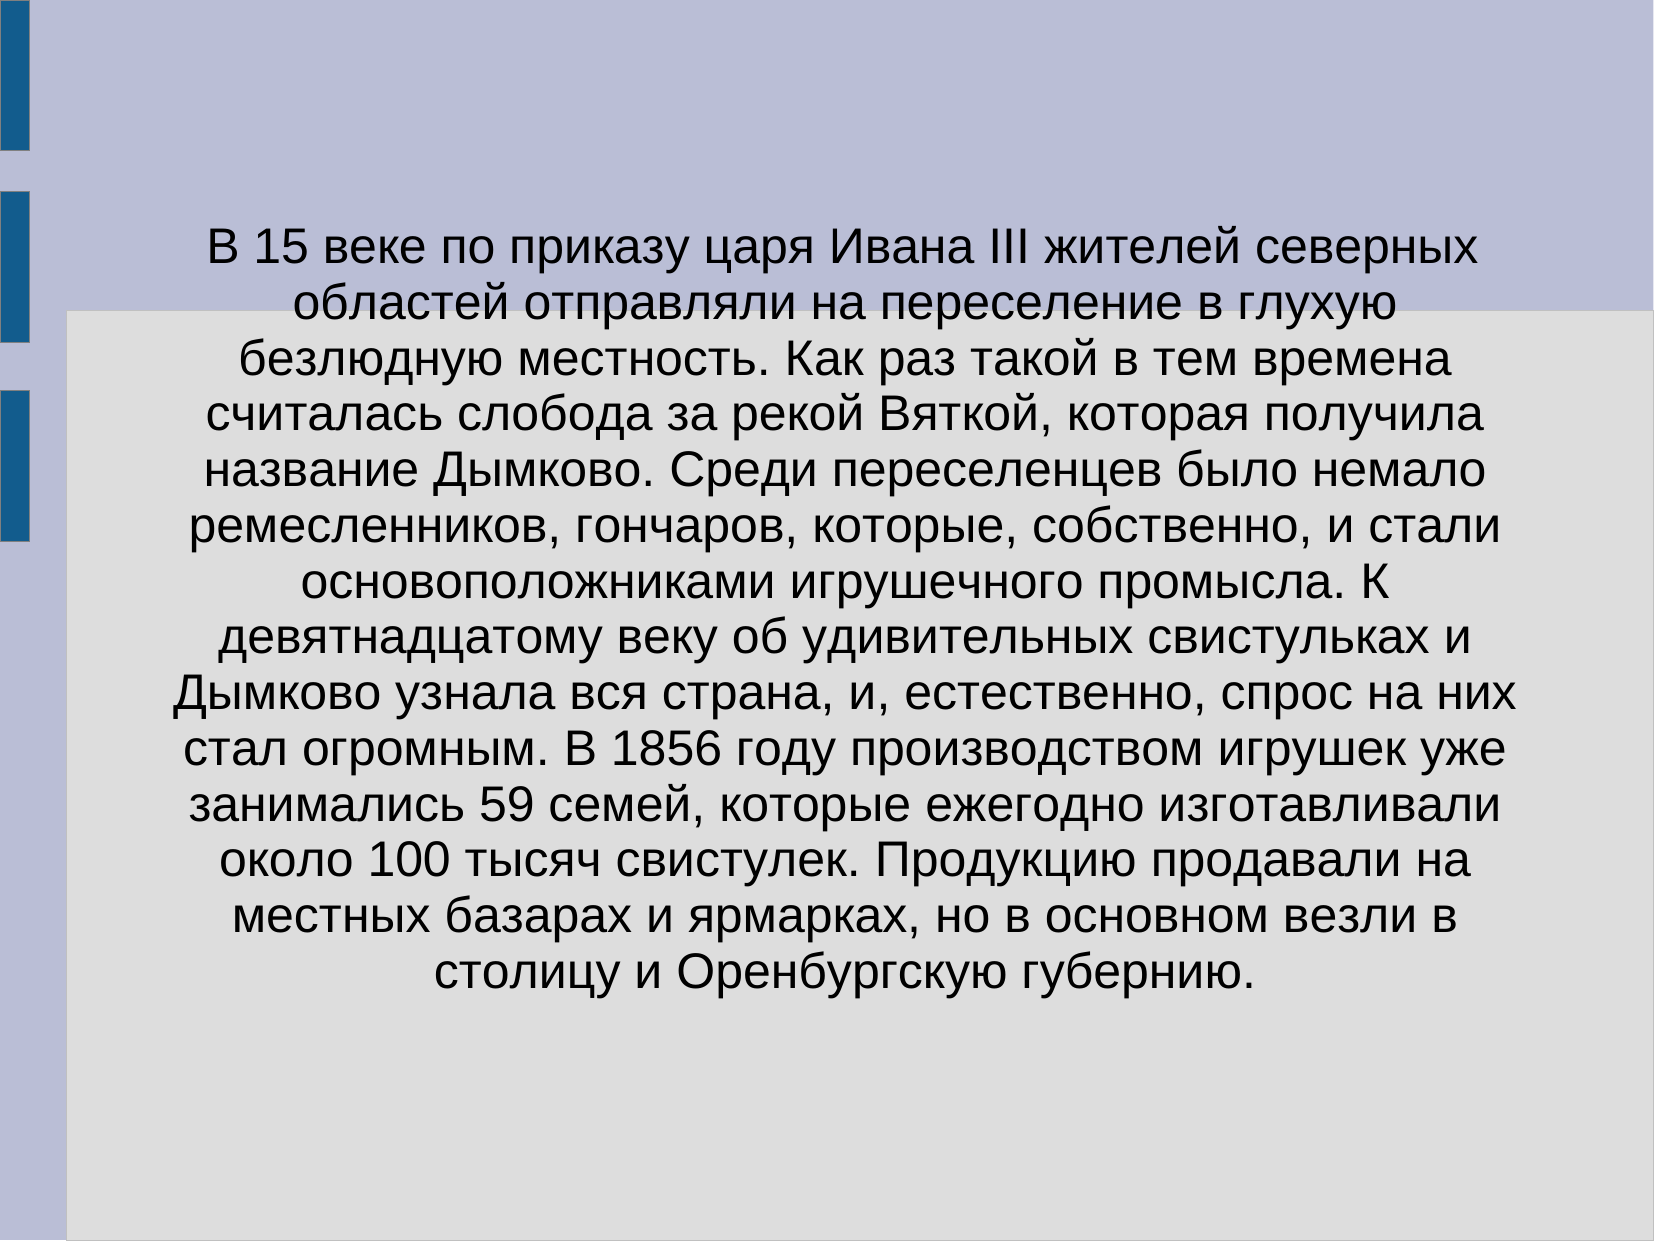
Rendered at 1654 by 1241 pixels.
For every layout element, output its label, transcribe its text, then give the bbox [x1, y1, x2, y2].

subtitle В 15 веке по приказу царя Ивана III жителей северных областей отправляли на переселение в глухую безлюдную местность. Как раз такой в тем времена считалась слобода за рекой Вяткой, которая получила название Дымково. Среди переселенцев было немало ремесленников, гончаров, которые, собственно, и стали основоположниками игрушечного промысла. К девятнадцатому веку об удивительных свистульках и Дымково узнала вся страна, и, естественно, спрос на них стал огромным. В 1856 году производством игрушек уже занимались 59 семей, которые ежегодно изготавливали около 100 тысяч свистулек. Продукцию продавали на местных базарах и ярмарках, но в основном везли в столицу и Оренбургскую губернию. [121, 91, 1534, 1127]
